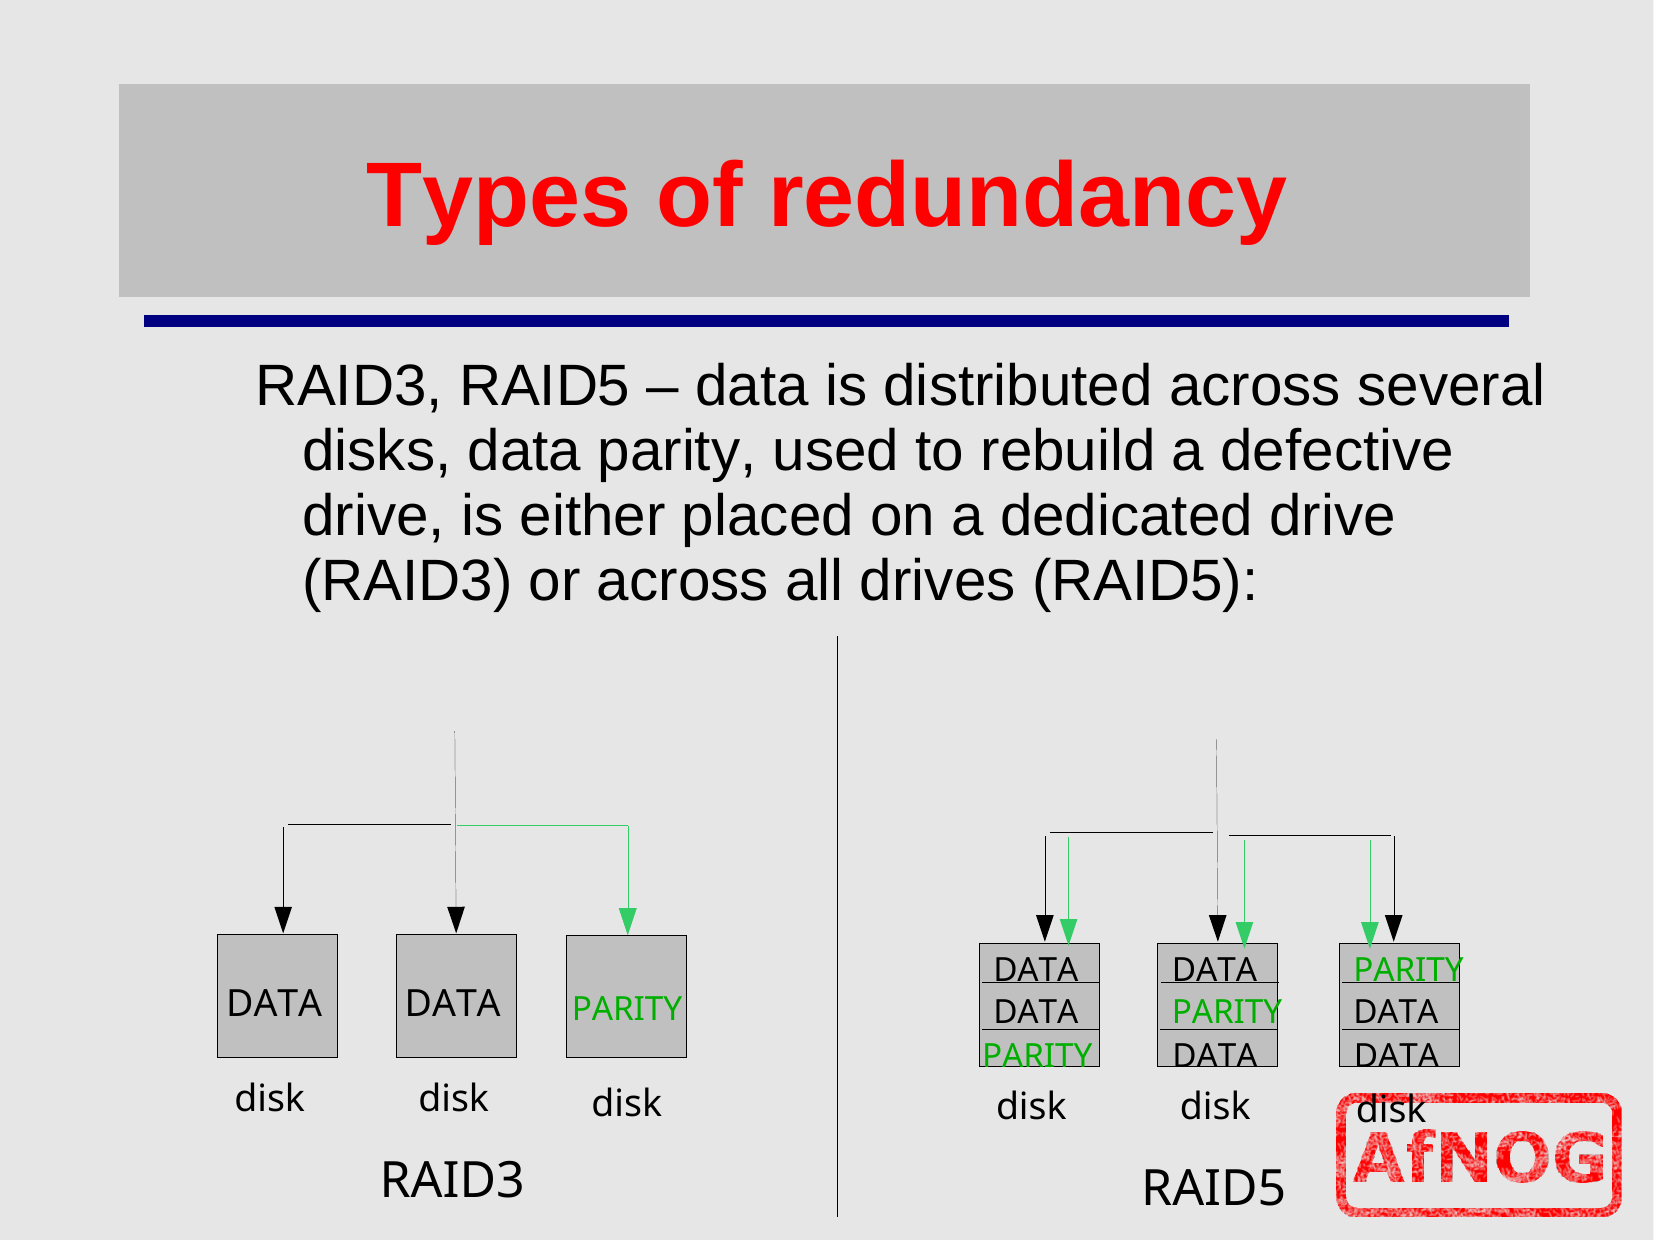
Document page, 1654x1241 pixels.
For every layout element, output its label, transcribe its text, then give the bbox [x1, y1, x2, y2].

list RAID3, RAID5 – data is distributed across several disks, data parity, used to rebuild a defective drive, is either placed on a dedicated drive (RAID3) or across all drives (RAID5): [160, 353, 1573, 1135]
text_box DATA [993, 987, 1086, 1027]
text_box DATA [226, 976, 330, 1021]
text_box [1246, 943, 1278, 982]
text_box PARITY [571, 984, 686, 1024]
text_box DATA [1172, 1032, 1265, 1072]
text_box [396, 934, 517, 1058]
text_box DATA [1353, 1032, 1446, 1072]
title Types of redundancy [121, 91, 1534, 299]
text_box RAID3 [379, 1143, 530, 1203]
text_box PARITY [1353, 946, 1504, 985]
text_box disk [995, 1079, 1072, 1124]
text_box [1339, 943, 1460, 1067]
text_box PARITY [982, 1032, 1096, 1071]
text_box DATA [404, 976, 508, 1021]
text_box DATA [1353, 987, 1446, 1027]
text_box disk [418, 1071, 494, 1116]
picture [1336, 1092, 1622, 1217]
text_box PARITY [1171, 987, 1286, 1027]
text_box disk [234, 1071, 310, 1116]
text_box RAID5 [1141, 1152, 1292, 1211]
text_box [217, 934, 338, 1058]
text_box disk [1180, 1079, 1256, 1124]
text_box DATA [1171, 946, 1264, 985]
text_box [1070, 943, 1100, 982]
text_box [1157, 943, 1278, 1067]
text_box [566, 935, 687, 1058]
text_box [979, 943, 1100, 1067]
text_box disk [1355, 1082, 1432, 1127]
text_box disk [591, 1076, 667, 1121]
text_box DATA [993, 945, 1086, 985]
